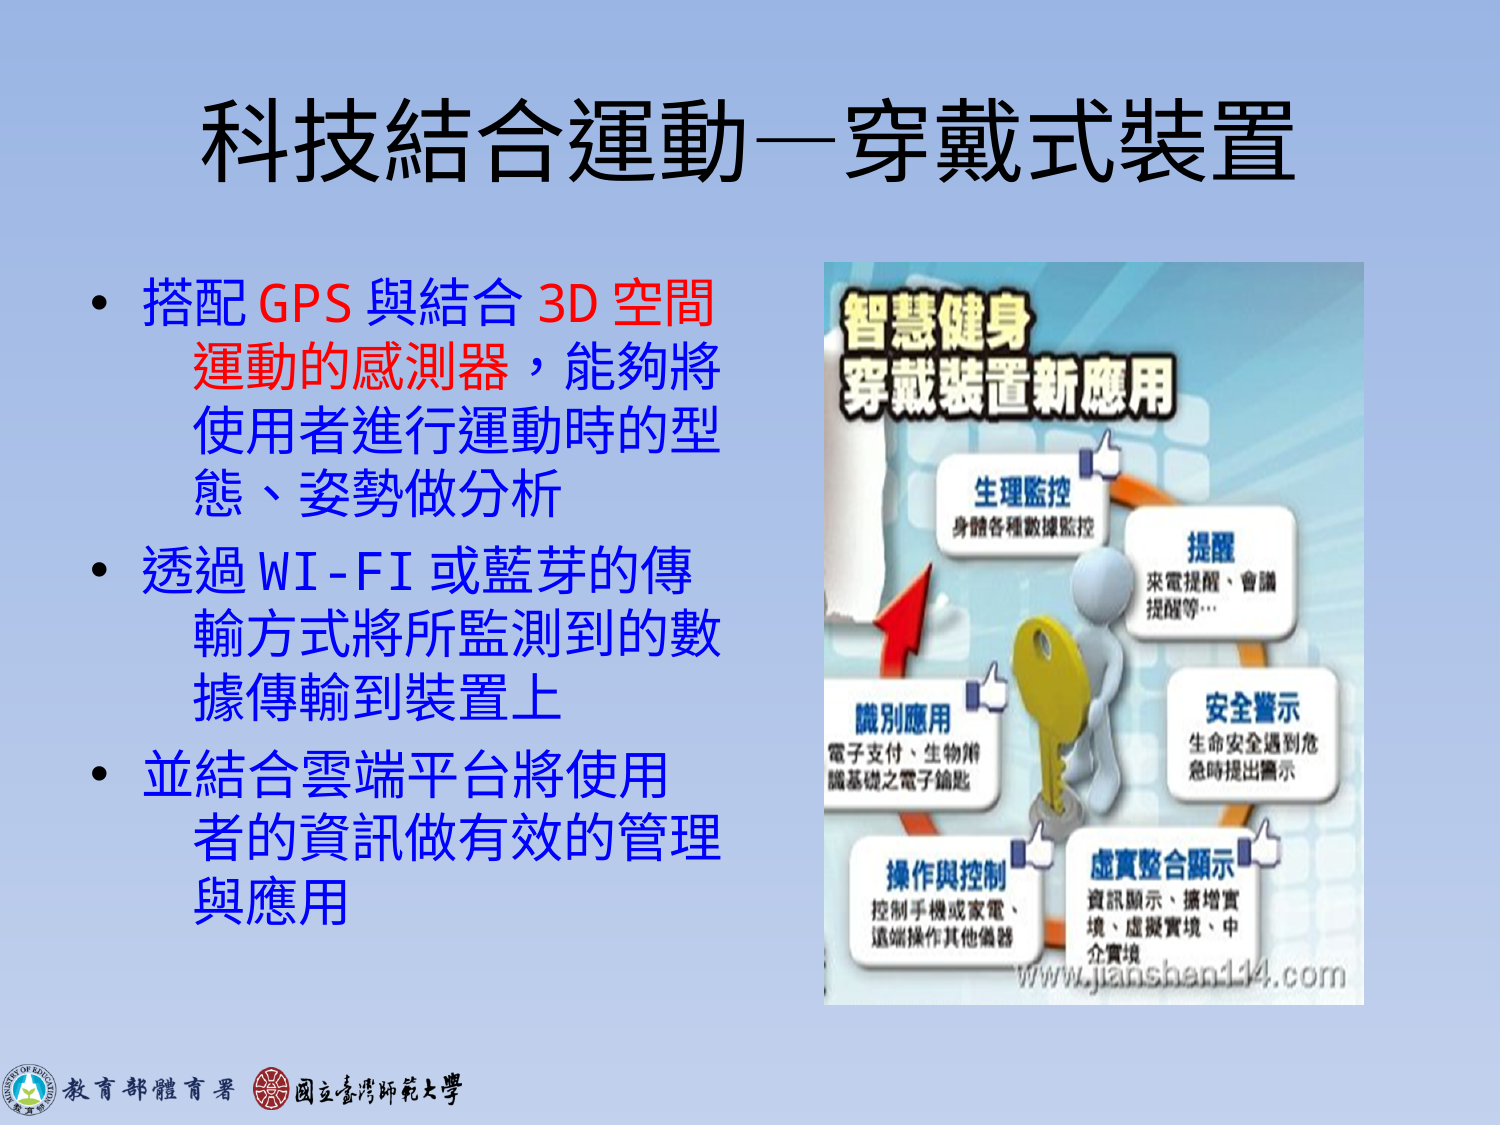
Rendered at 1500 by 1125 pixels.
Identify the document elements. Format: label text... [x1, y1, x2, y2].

picture [824, 262, 1364, 1005]
title 科技結合運動—穿戴式裝置 [75, 45, 1426, 233]
list 搭配GPS與結合3D空間運動的感測器，能夠將使用者進行運動時的型態、姿勢做分析 透過WI-FI或藍芽的傳輸方式將所監測到的數據傳輸到裝置上 並結合雲端平台將使用者的資訊做有效的管理與應用 [75, 262, 738, 1005]
